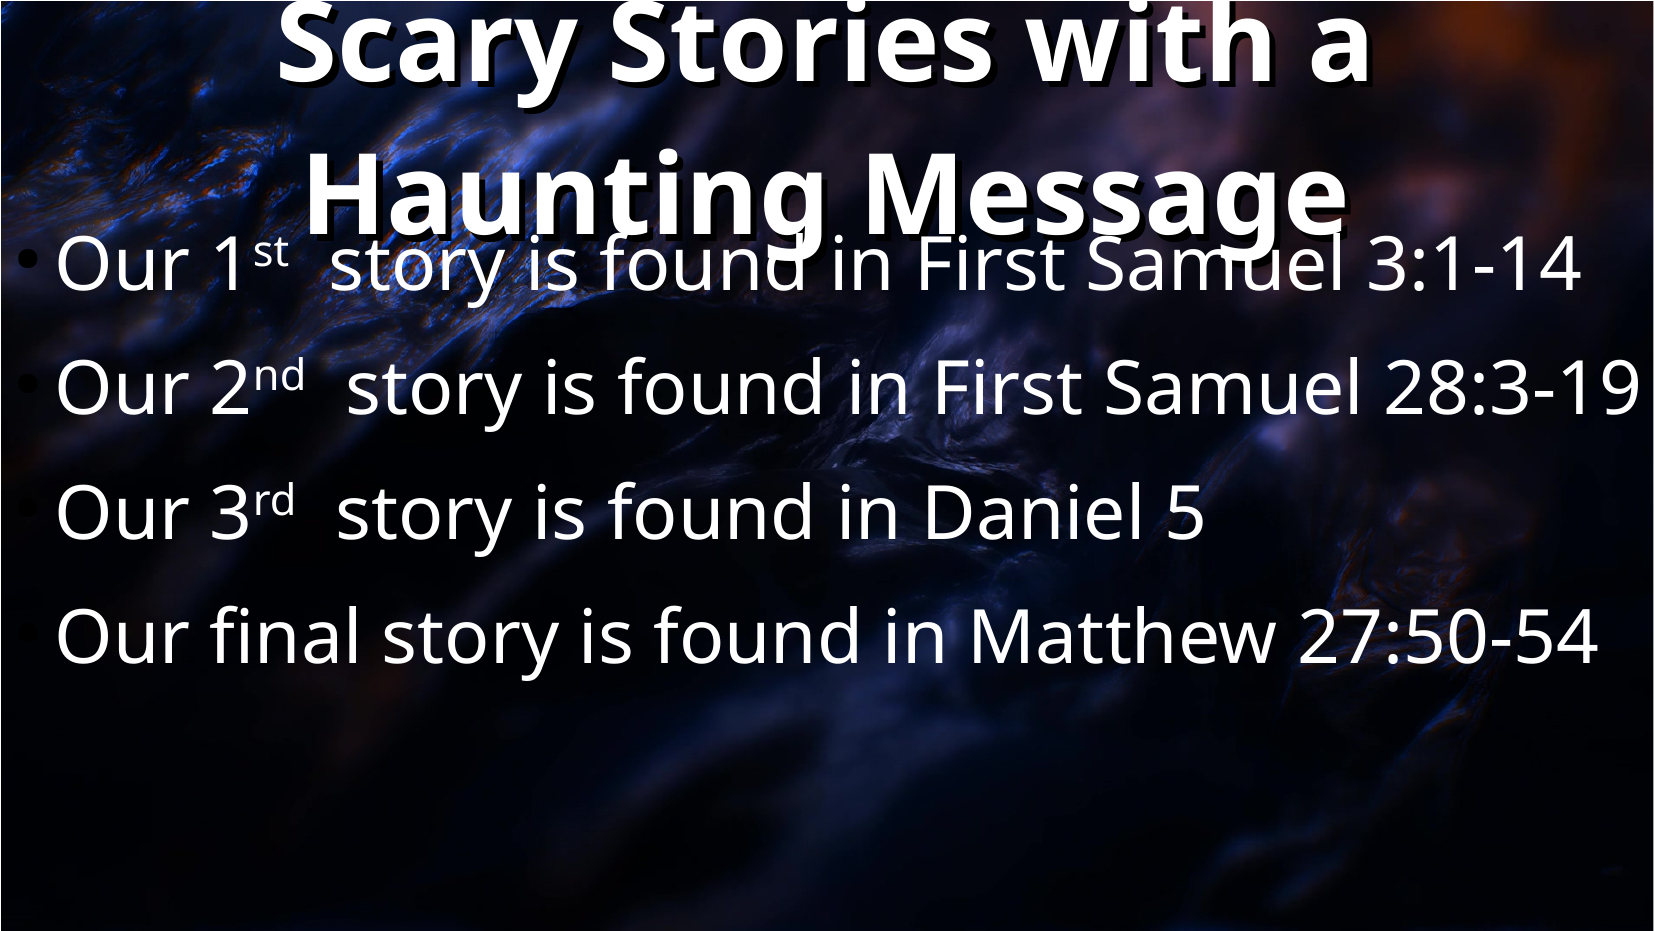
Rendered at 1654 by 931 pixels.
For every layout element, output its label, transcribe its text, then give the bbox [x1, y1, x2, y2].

list Our 1st story is found in First Samuel 3:1-14 Our 2nd story is found in First Samuel 28:3-19 Our 3rd story is found in Daniel 5 Our final story is found in Matthew 27:50-54 [1, 210, 1654, 931]
title Scary Stories with a Haunting Message [1, 0, 1651, 210]
